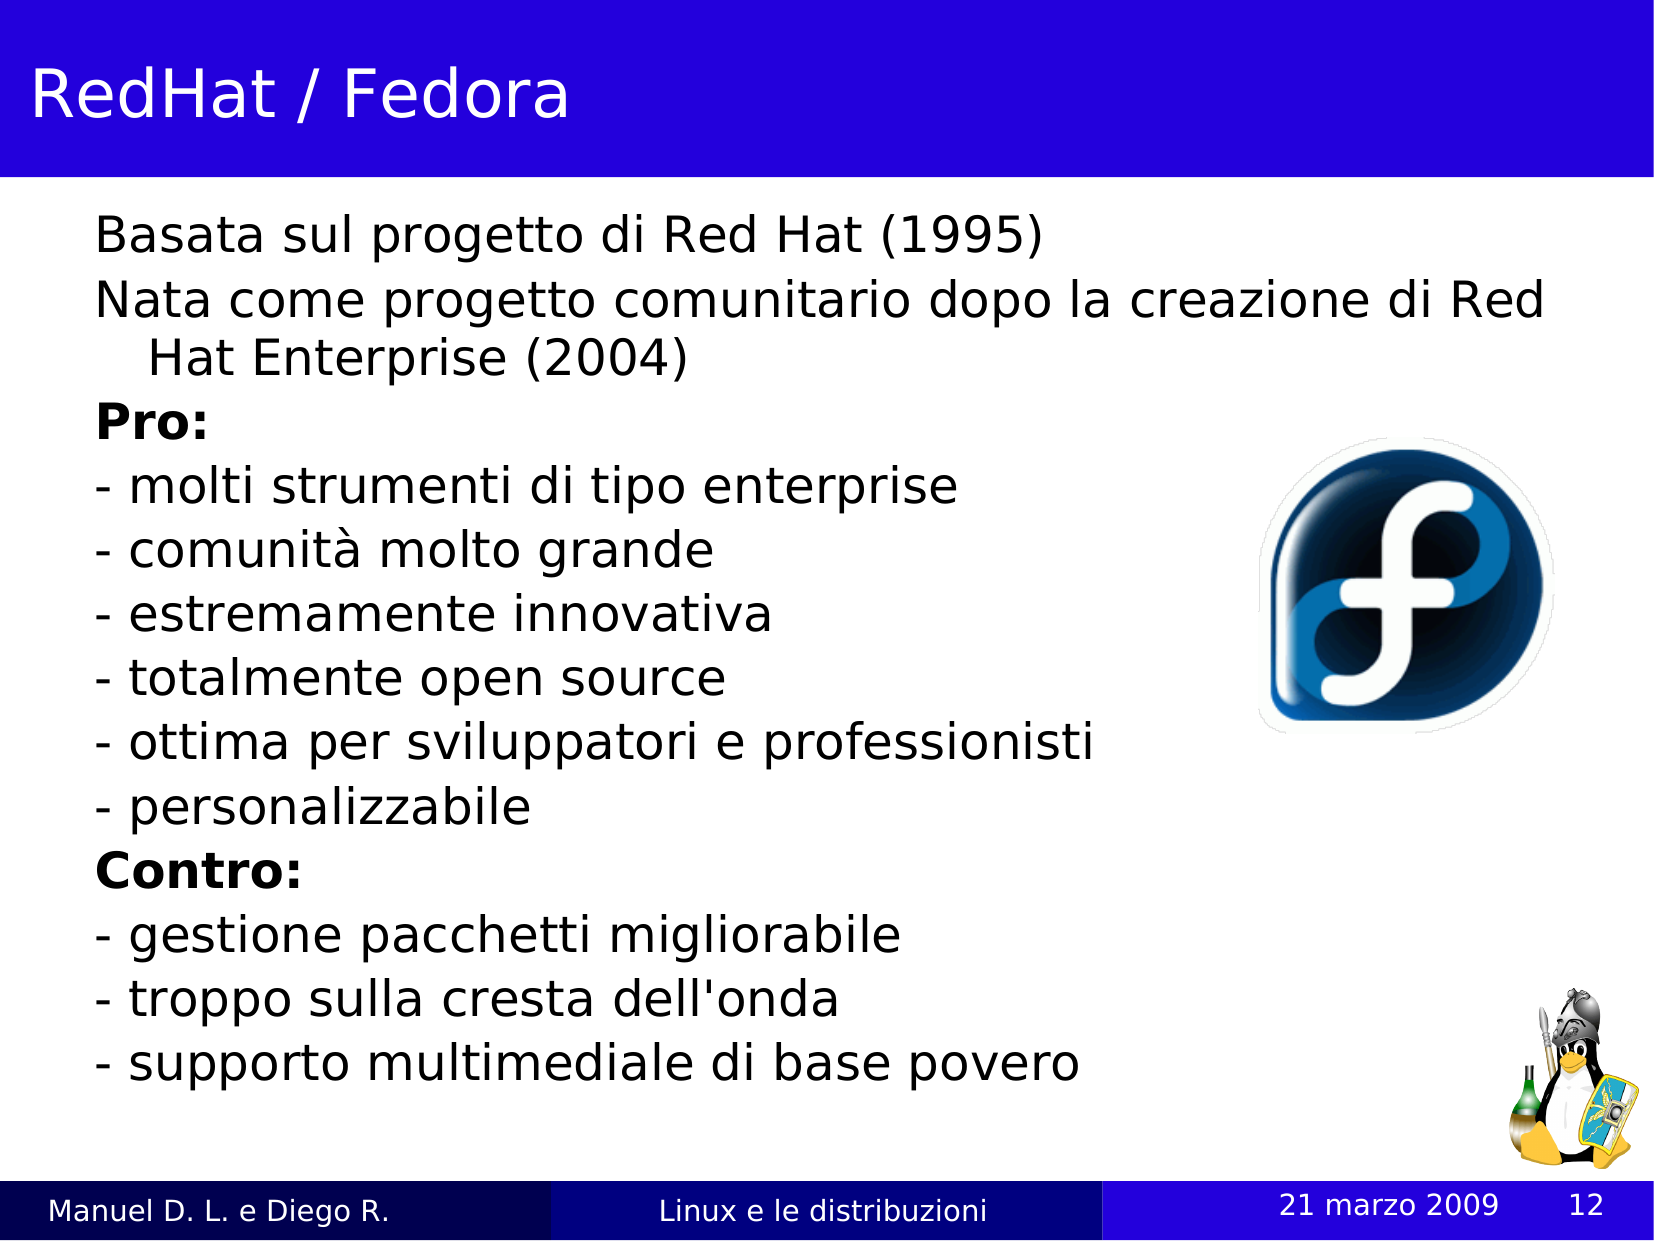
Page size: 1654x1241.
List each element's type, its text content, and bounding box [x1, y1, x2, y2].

list Basata sul progetto di Red Hat (1995) Nata come progetto comunitario dopo la creazione di Red Hat Enterprise (2004) Pro: - molti strumenti di tipo enterprise - comunità molto grande - estremamente innovativa - totalmente open source - ottima per sviluppatori e professionisti - personalizzabile Contro: - gestione pacchetti migliorabile - troppo sulla cresta dell'onda - supporto multimediale di base povero [76, 206, 1565, 1157]
picture [1509, 988, 1639, 1169]
title RedHat / Fedora [29, 0, 1518, 198]
picture [1258, 437, 1555, 734]
